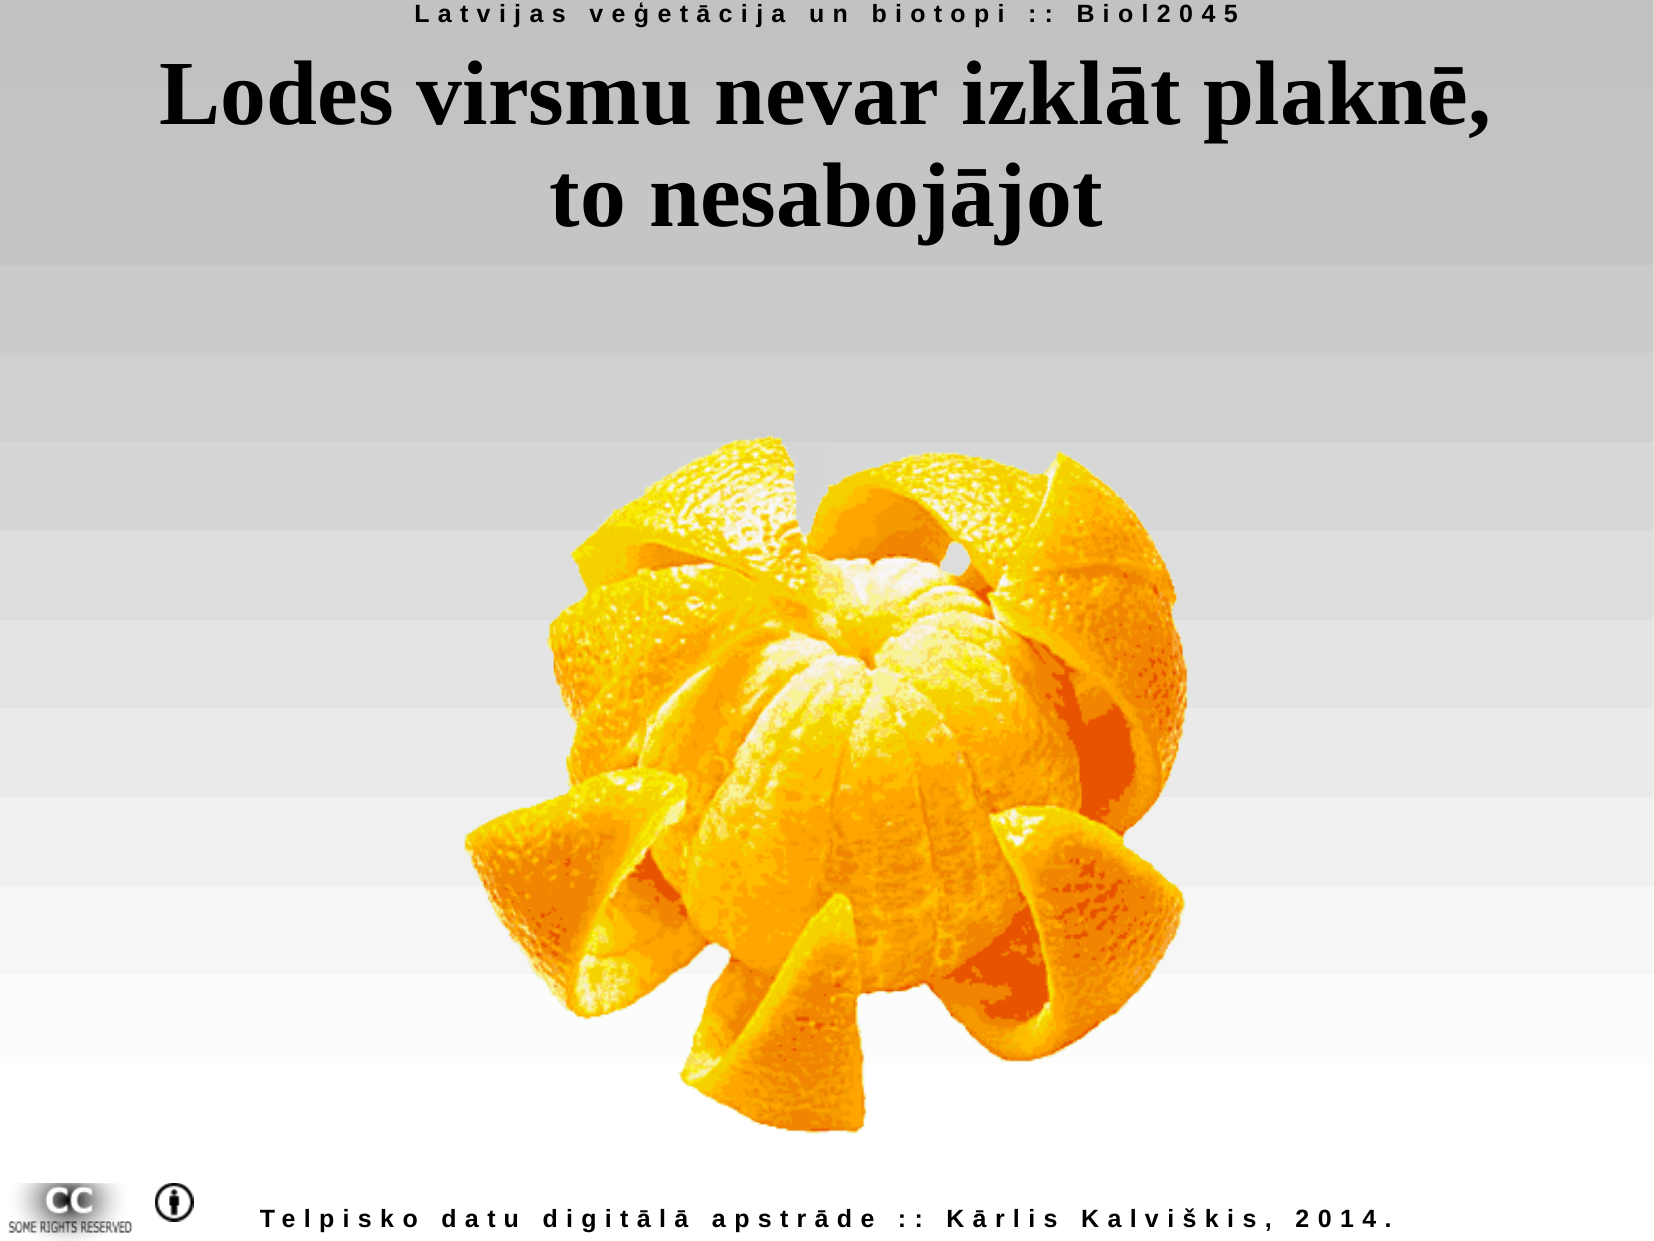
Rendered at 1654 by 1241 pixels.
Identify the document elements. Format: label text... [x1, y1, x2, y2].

picture [0, 287, 1654, 1241]
title Lodes virsmu nevar izklāt plaknē, to nesabojājot [0, 1, 1654, 287]
